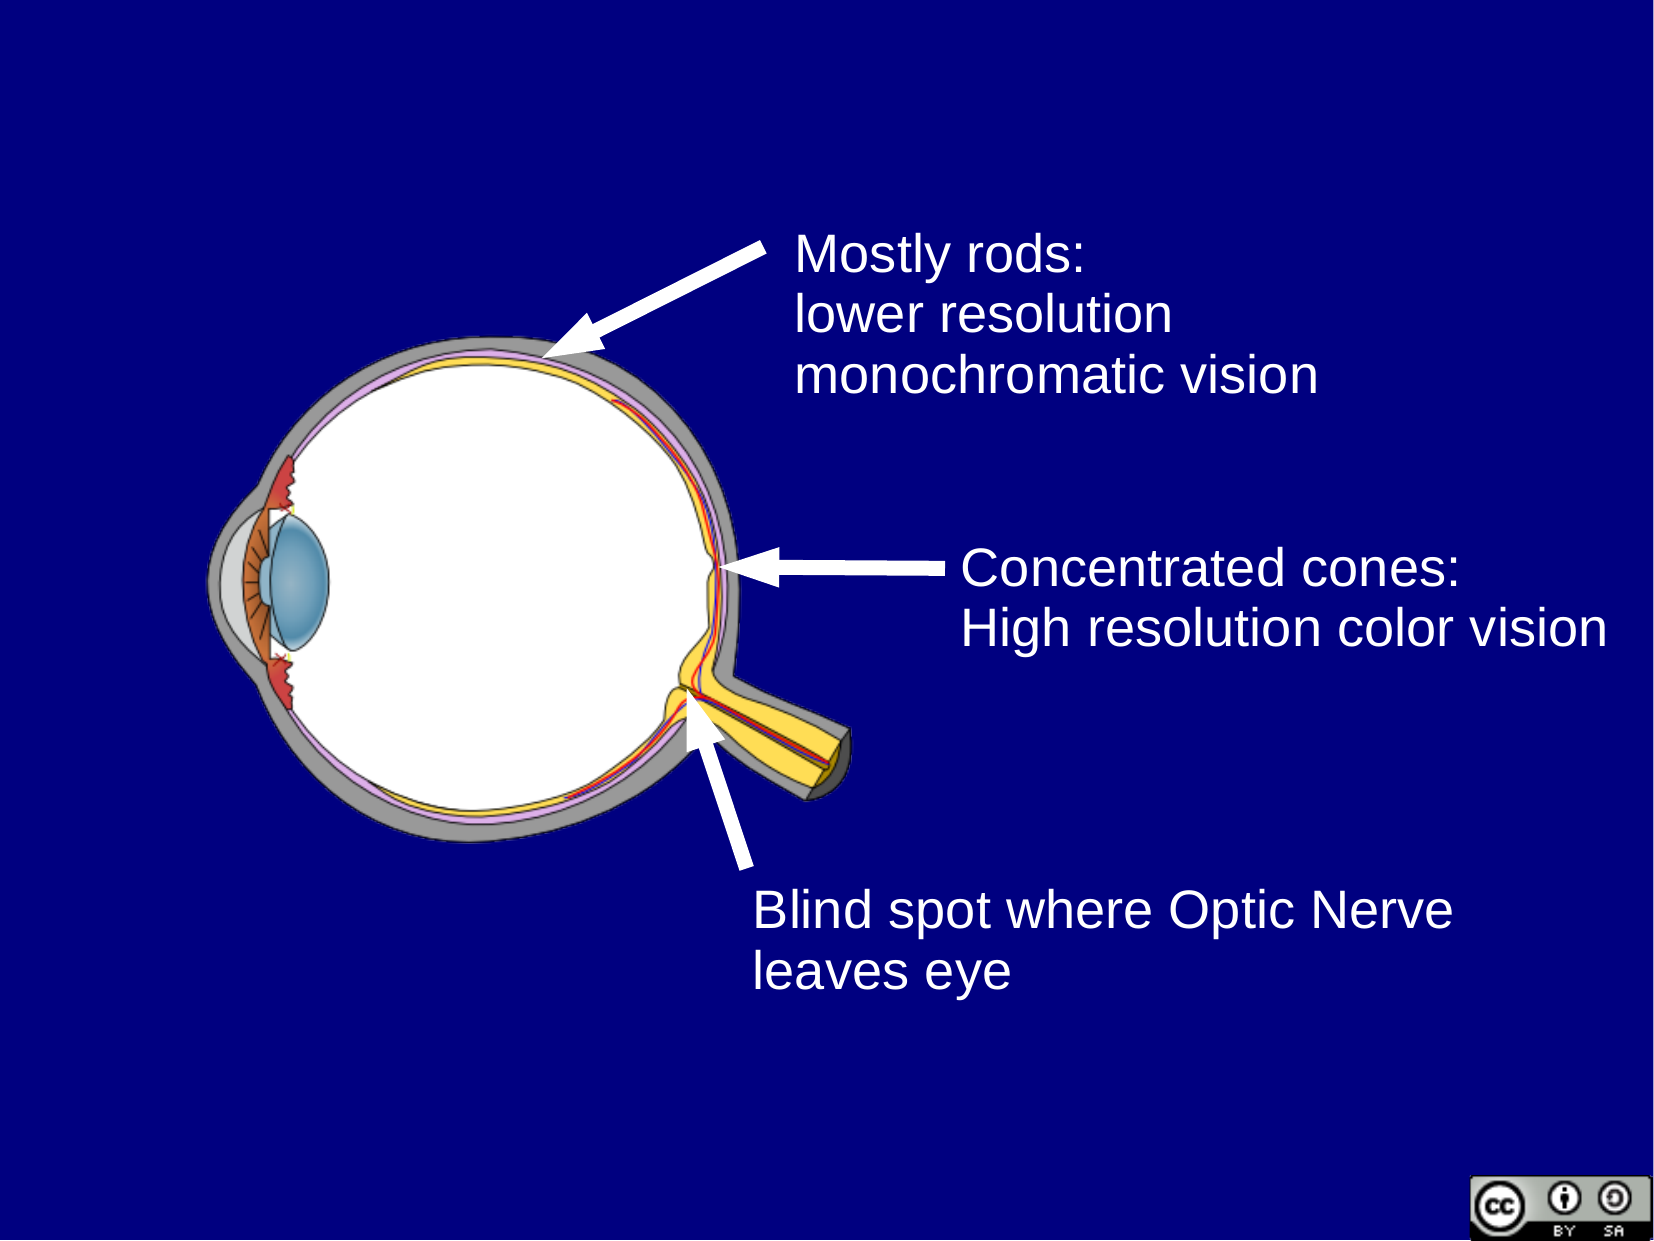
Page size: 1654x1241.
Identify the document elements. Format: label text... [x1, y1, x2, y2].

picture [108, 168, 955, 1029]
picture [1469, 1175, 1653, 1241]
text_box Concentrated cones: High resolution color vision [945, 529, 1625, 666]
text_box Blind spot where Optic Nerve leaves eye [738, 872, 1472, 1009]
text_box Mostly rods: lower resolution monochromatic vision [779, 215, 1336, 413]
